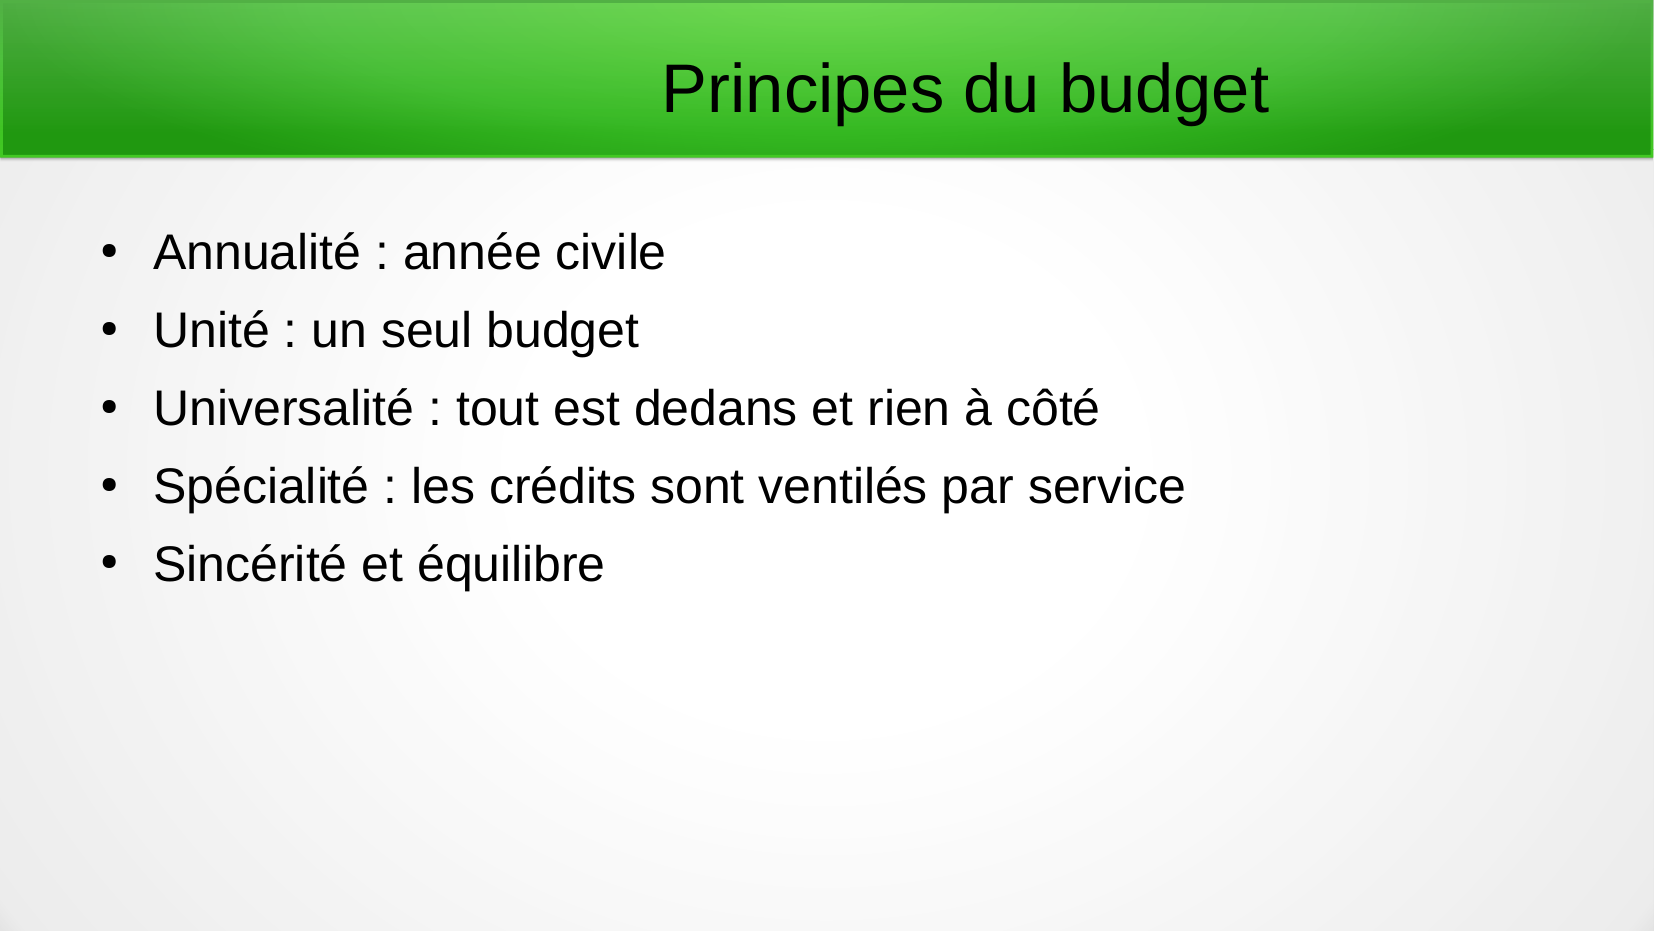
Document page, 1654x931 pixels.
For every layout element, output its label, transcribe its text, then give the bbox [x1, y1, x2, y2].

title Principes du budget [360, 35, 1571, 142]
list Annualité : année civile Unité : un seul budget Universalité : tout est dedans et rien à côté Spécialité : les crédits sont ventilés par service Sincérité et équilibre [82, 224, 1571, 764]
